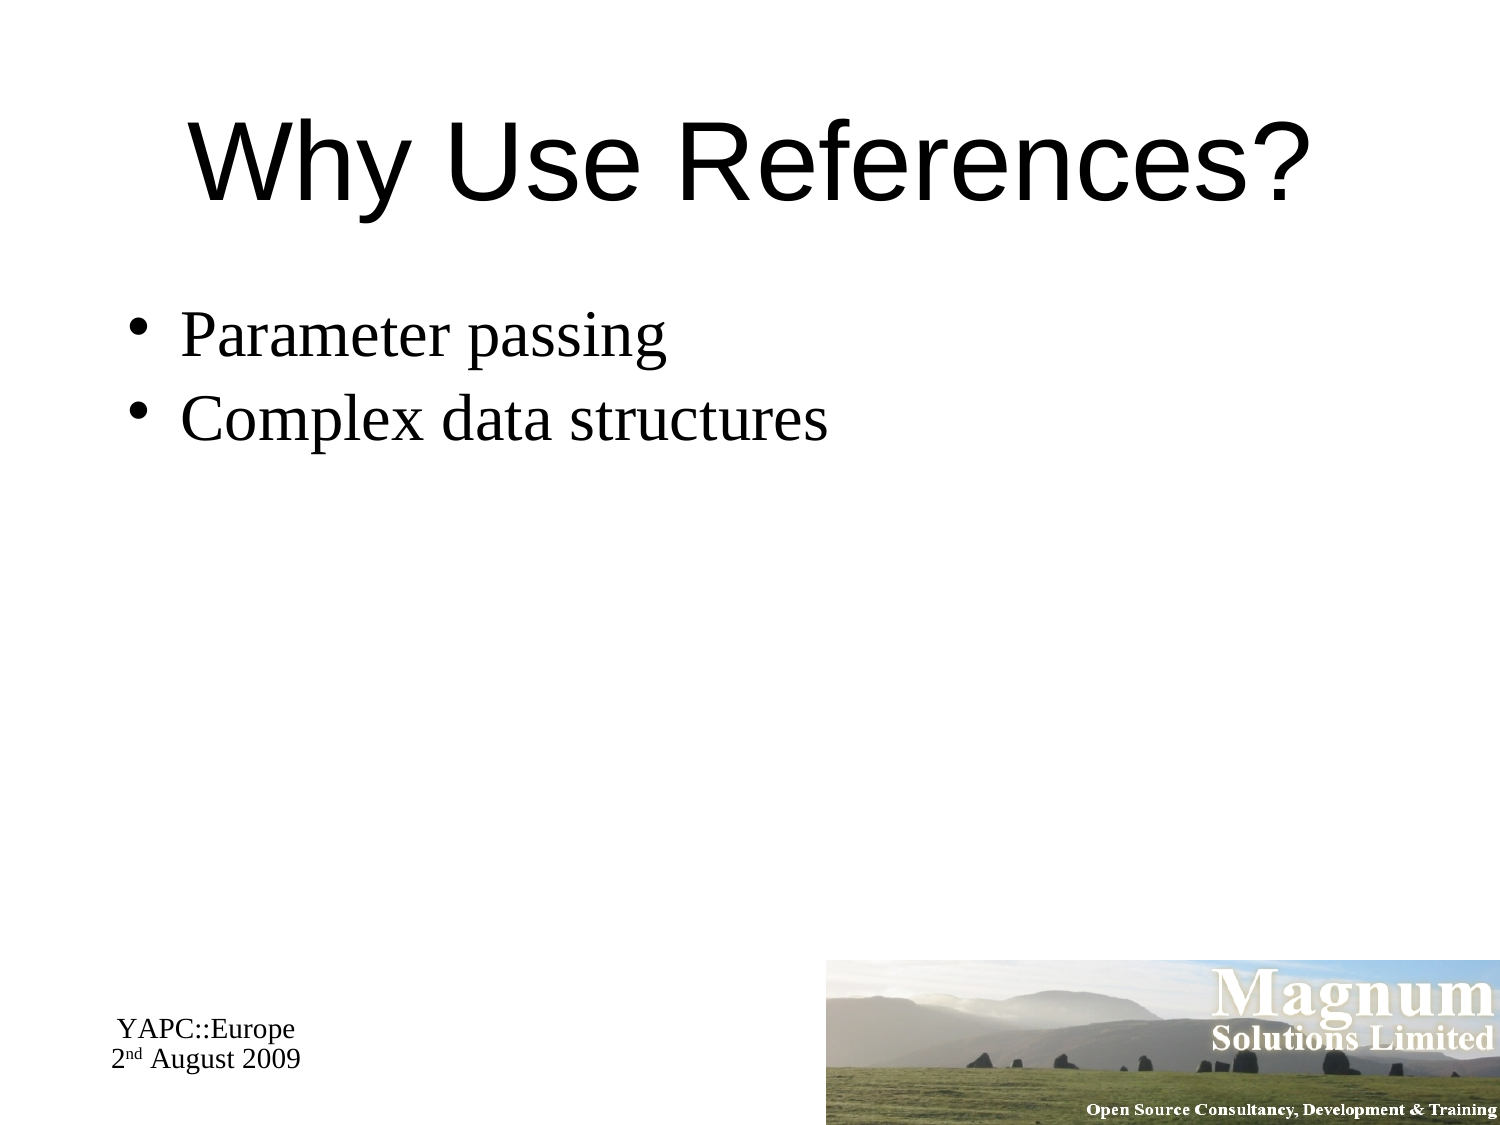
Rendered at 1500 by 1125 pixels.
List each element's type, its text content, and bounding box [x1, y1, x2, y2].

title Why Use References? [110, 26, 1391, 296]
list Parameter passing Complex data structures [110, 312, 1391, 472]
picture [826, 960, 1500, 1125]
